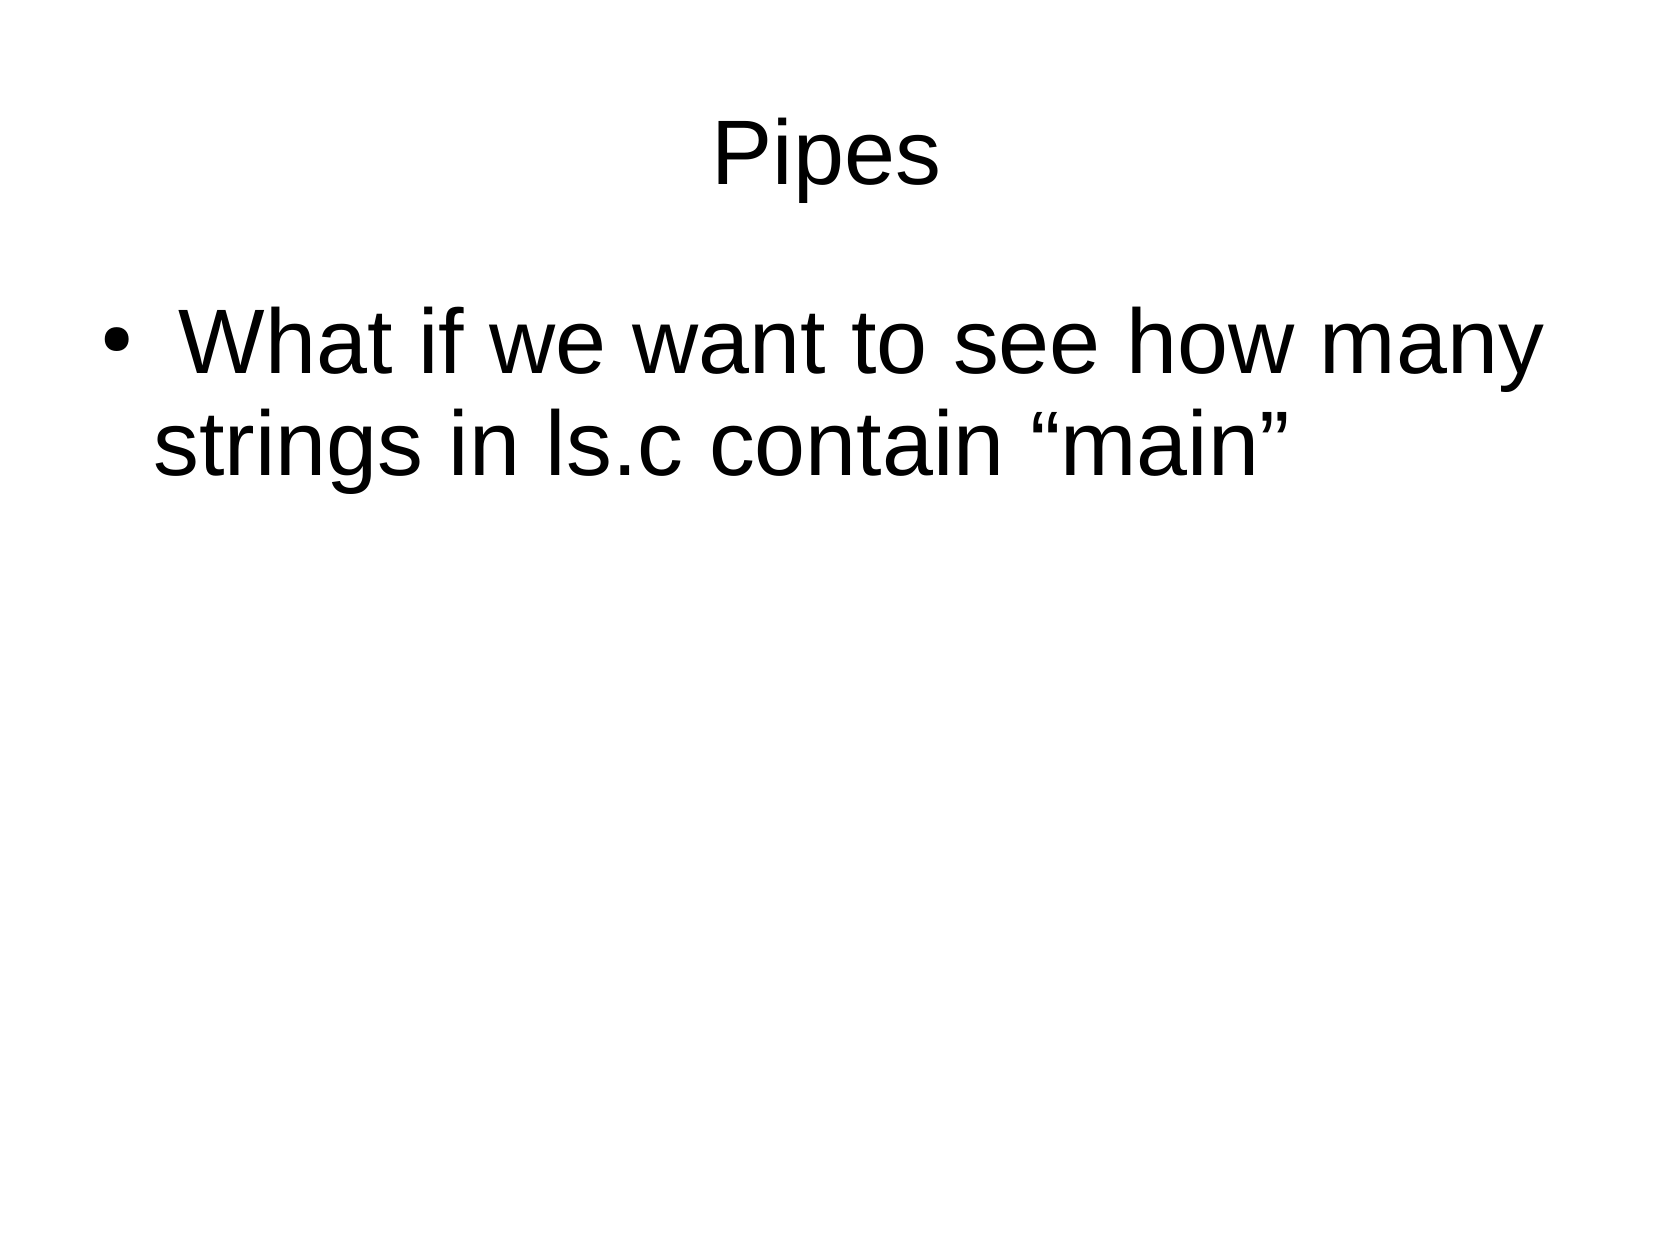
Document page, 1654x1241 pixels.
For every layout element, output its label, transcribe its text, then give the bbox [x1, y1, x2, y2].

title Pipes [82, 49, 1571, 257]
list What if we want to see how many strings in ls.c contain “main” [82, 290, 1571, 1201]
